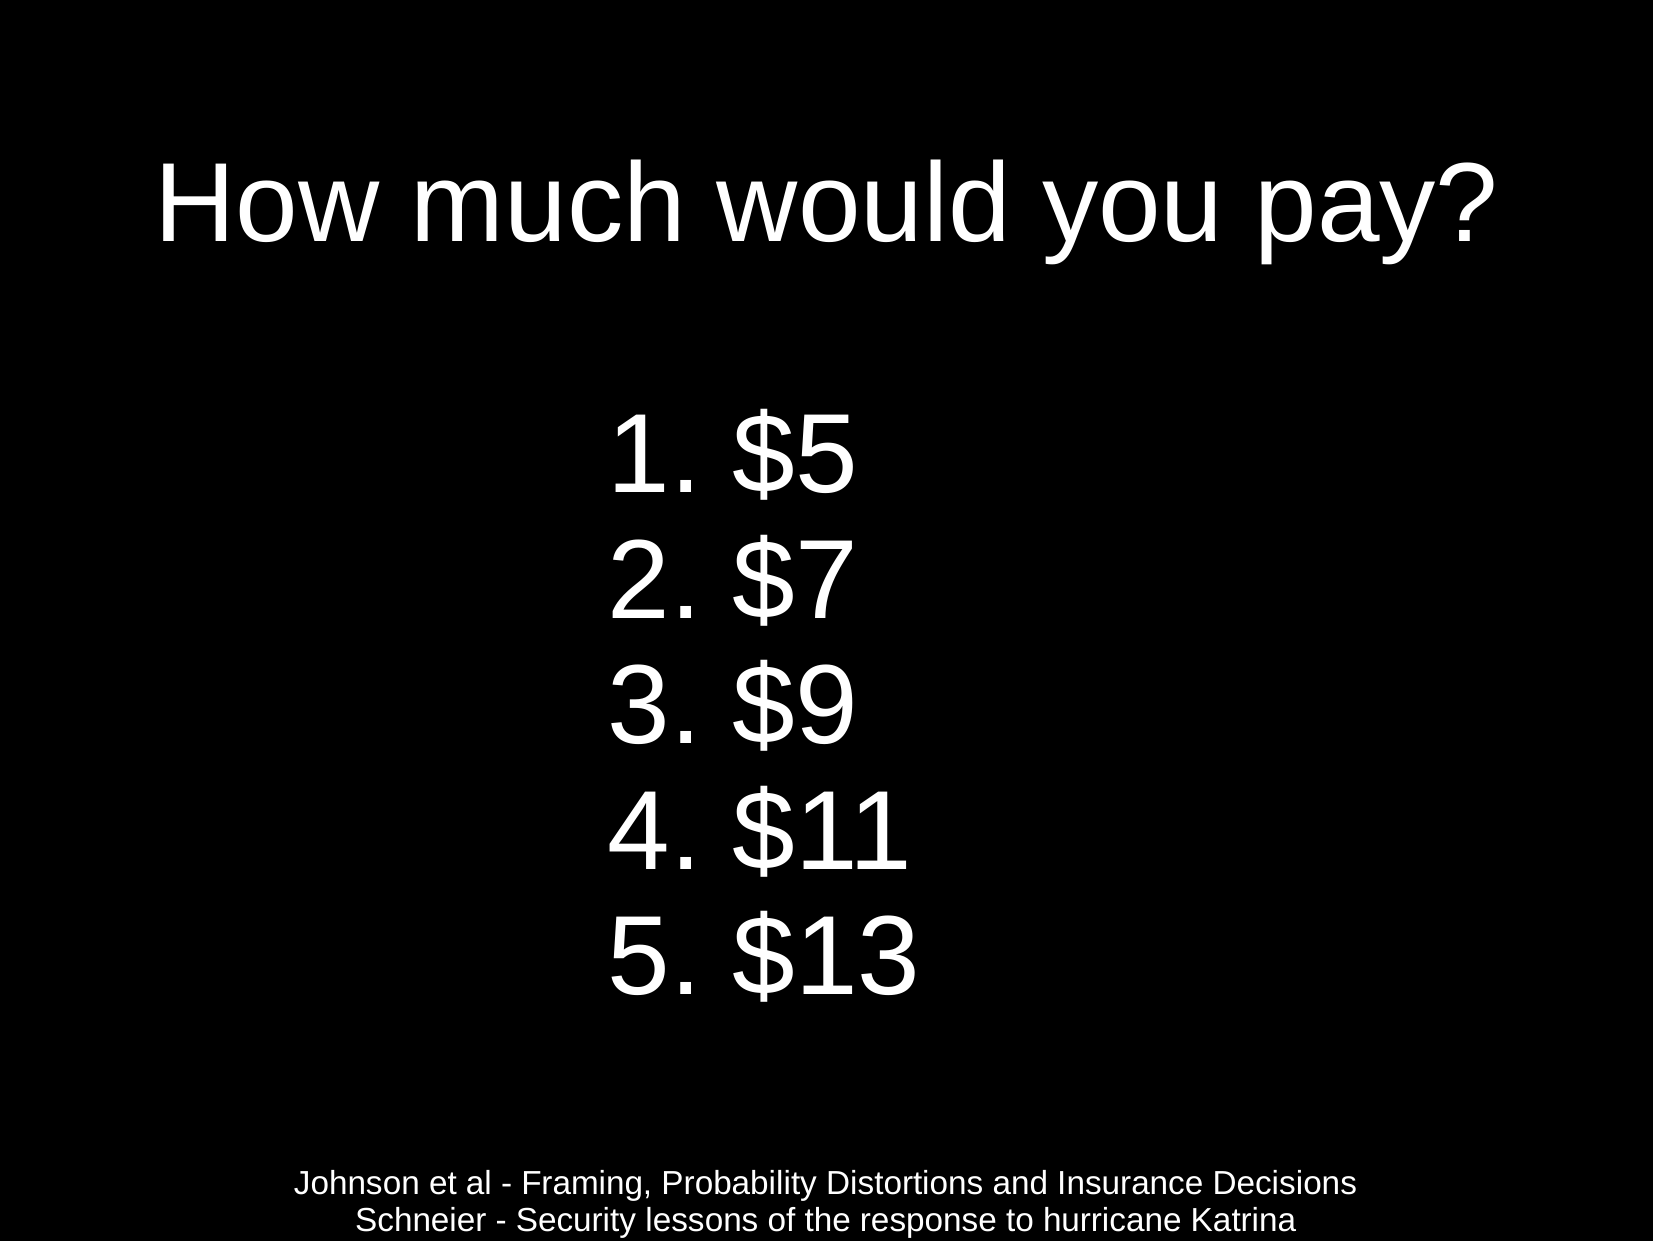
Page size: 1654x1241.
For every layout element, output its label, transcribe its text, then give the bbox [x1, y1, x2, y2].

text_box Johnson et al - Framing, Probability Distortions and Insurance Decisions Schneier - Security lessons of the response to hurricane Katrina [0, 1162, 1653, 1241]
subtitle How much would you pay? 1. $5 2. $7 3. $9 4. $11 5. $13 [82, 56, 1571, 1102]
